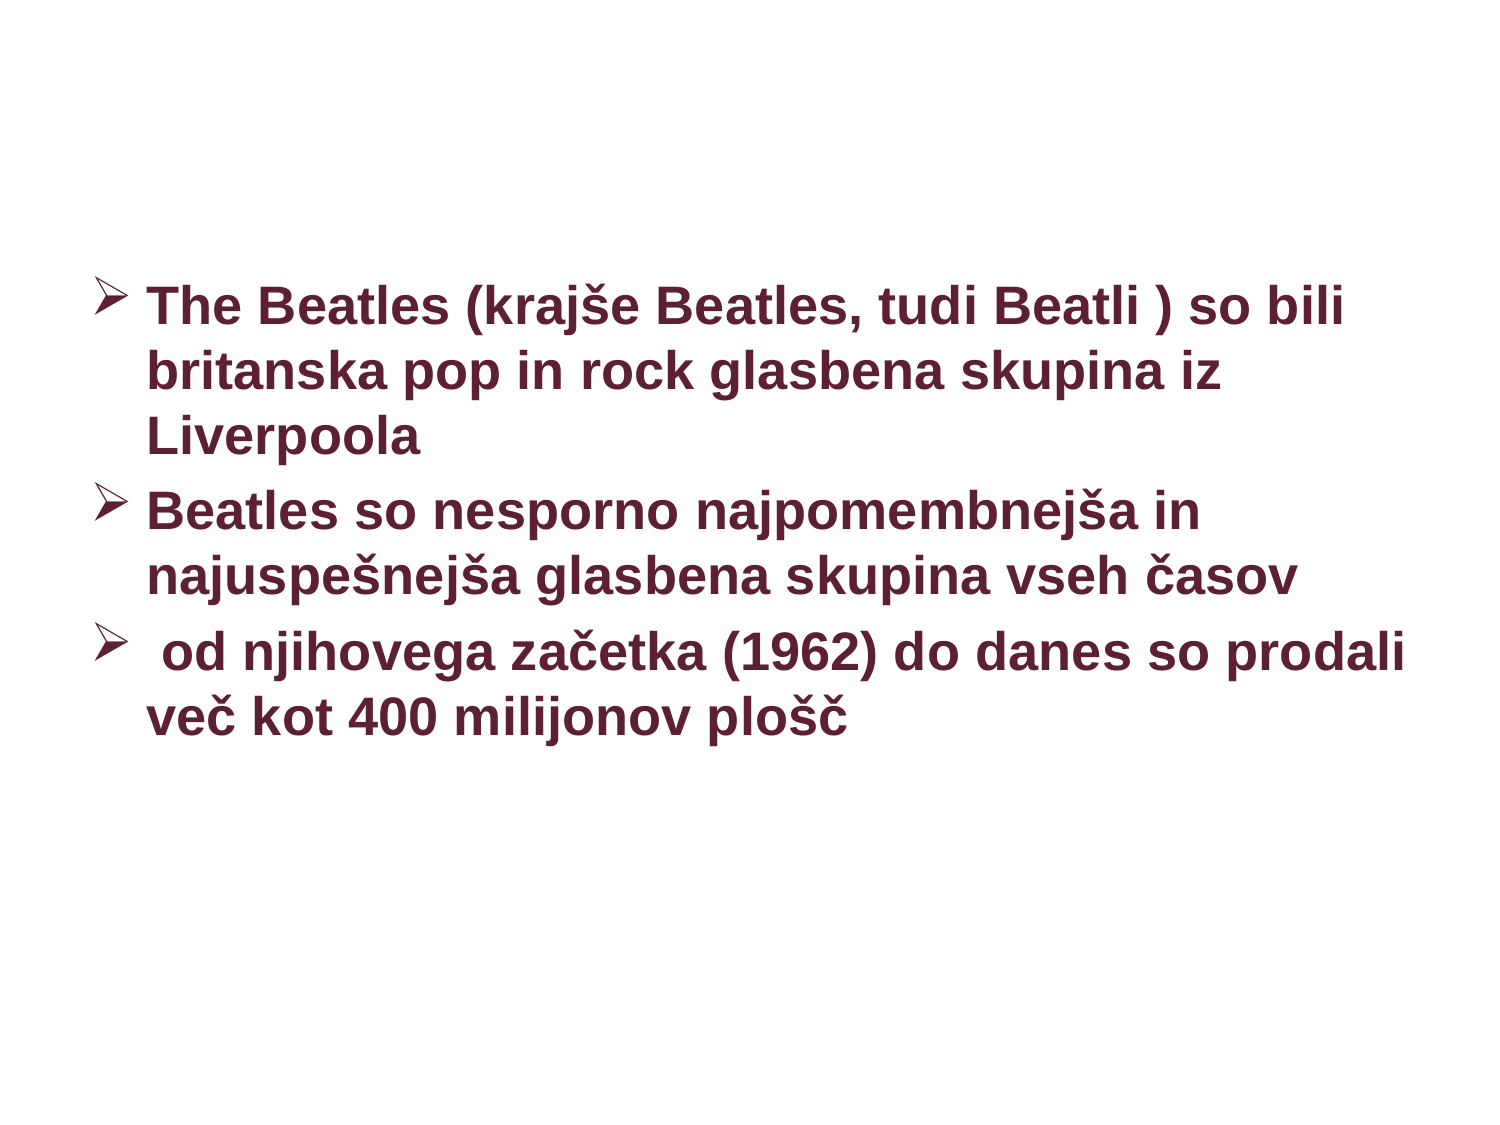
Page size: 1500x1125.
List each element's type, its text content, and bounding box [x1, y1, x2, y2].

list The Beatles (krajše Beatles, tudi Beatli ) so bili britanska pop in rock glasbena skupina iz Liverpoola Beatles so nesporno najpomembnejša in najuspešnejša glasbena skupina vseh časov od njihovega začetka (1962) do danes so prodali več kot 400 milijonov plošč [75, 262, 1425, 1005]
